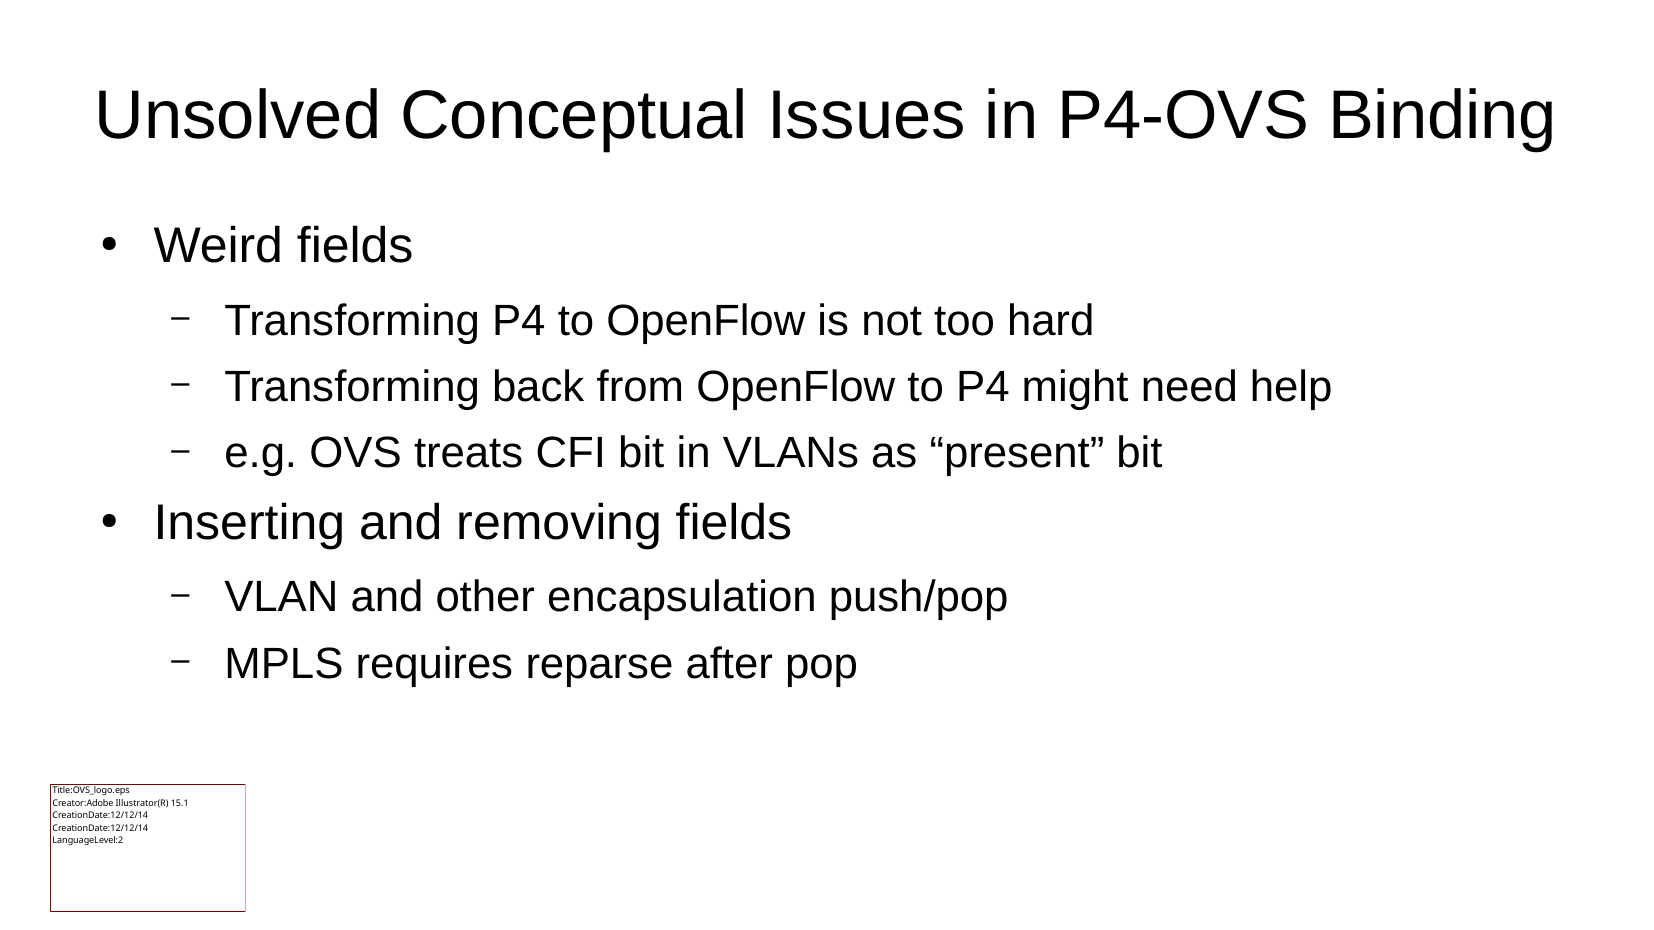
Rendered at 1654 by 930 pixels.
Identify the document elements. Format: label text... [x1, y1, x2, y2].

list Weird fields Transforming P4 to OpenFlow is not too hard Transforming back from OpenFlow to P4 might need help e.g. OVS treats CFI bit in VLANs as “present” bit Inserting and removing fields VLAN and other encapsulation push/pop MPLS requires reparse after pop [82, 217, 1571, 757]
title Unsolved Conceptual Issues in P4-OVS Binding [82, 36, 1571, 193]
